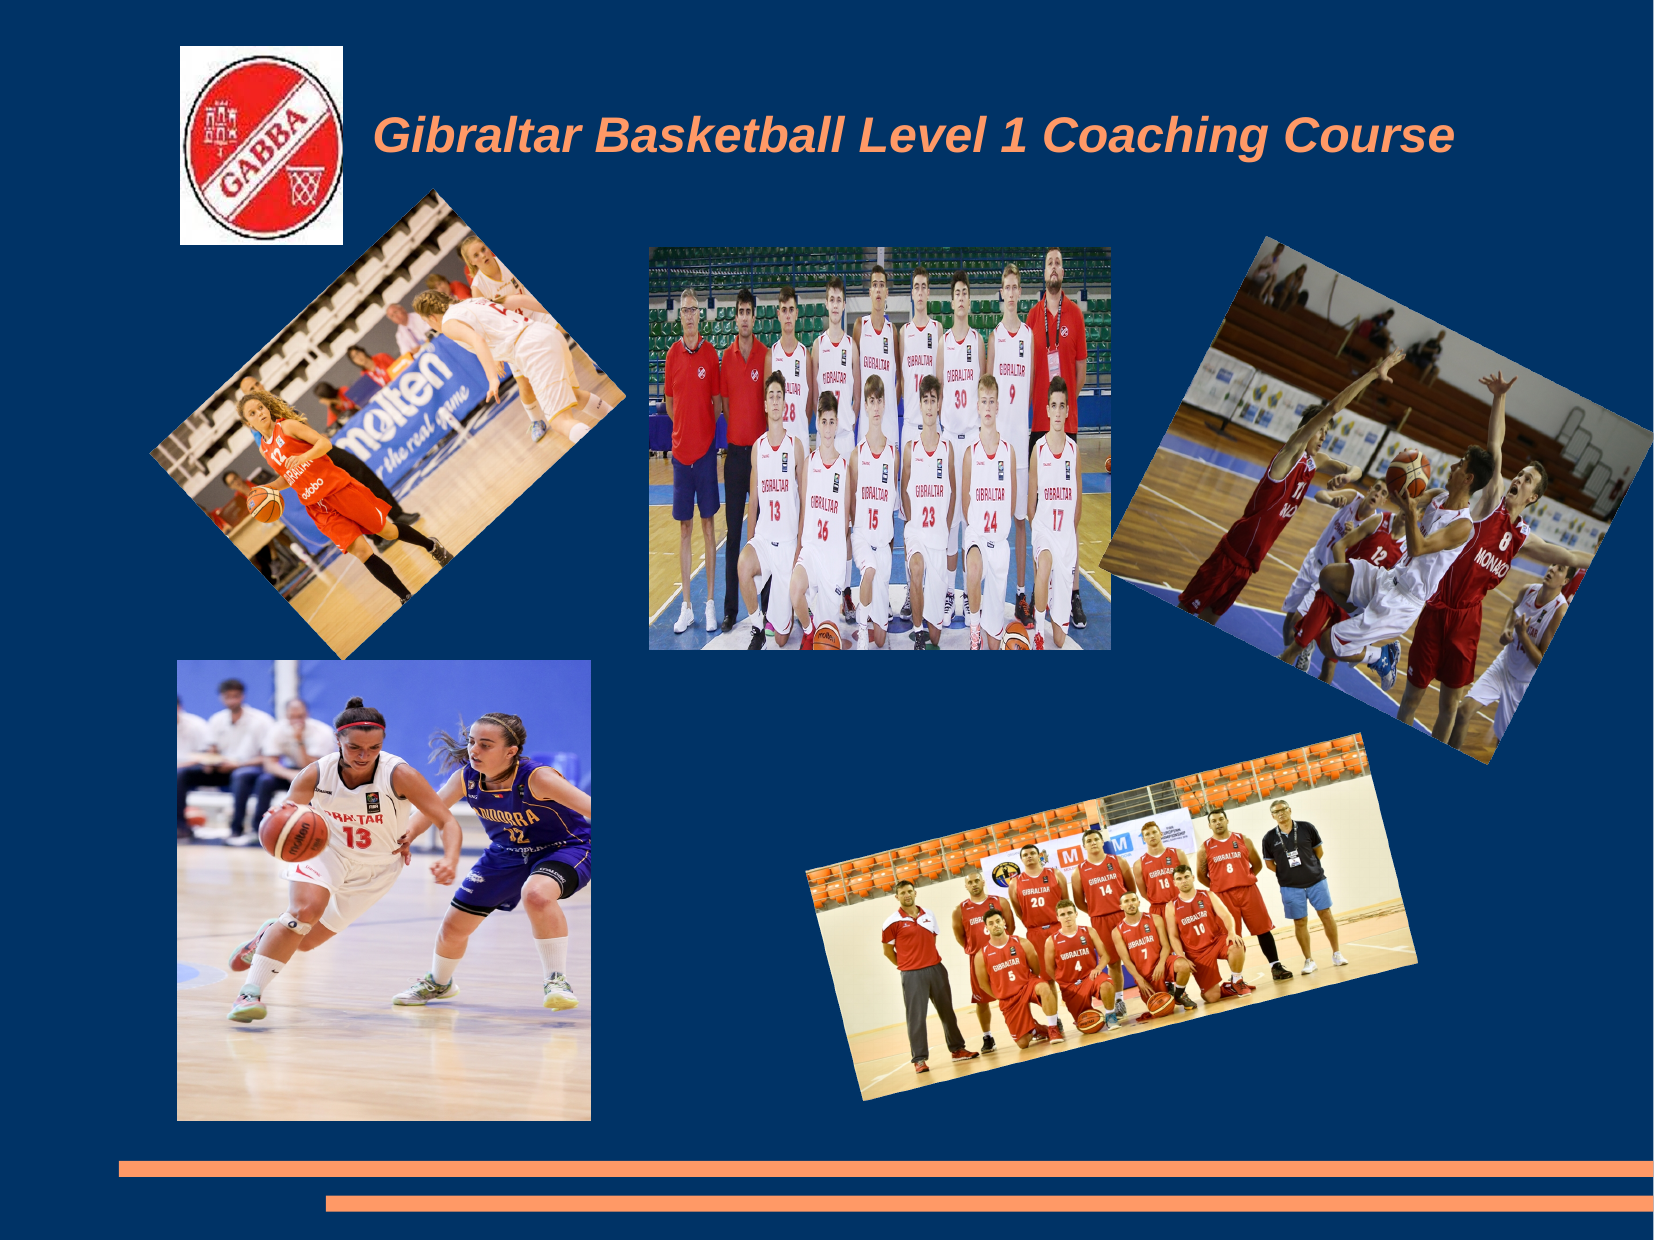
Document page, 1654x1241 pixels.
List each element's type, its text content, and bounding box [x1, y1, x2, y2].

picture [149, 188, 626, 1121]
picture [649, 235, 1654, 765]
picture [180, 46, 343, 245]
title Gibraltar Basketball Level 1 Coaching Course [106, 59, 1519, 267]
picture [805, 732, 1418, 1101]
